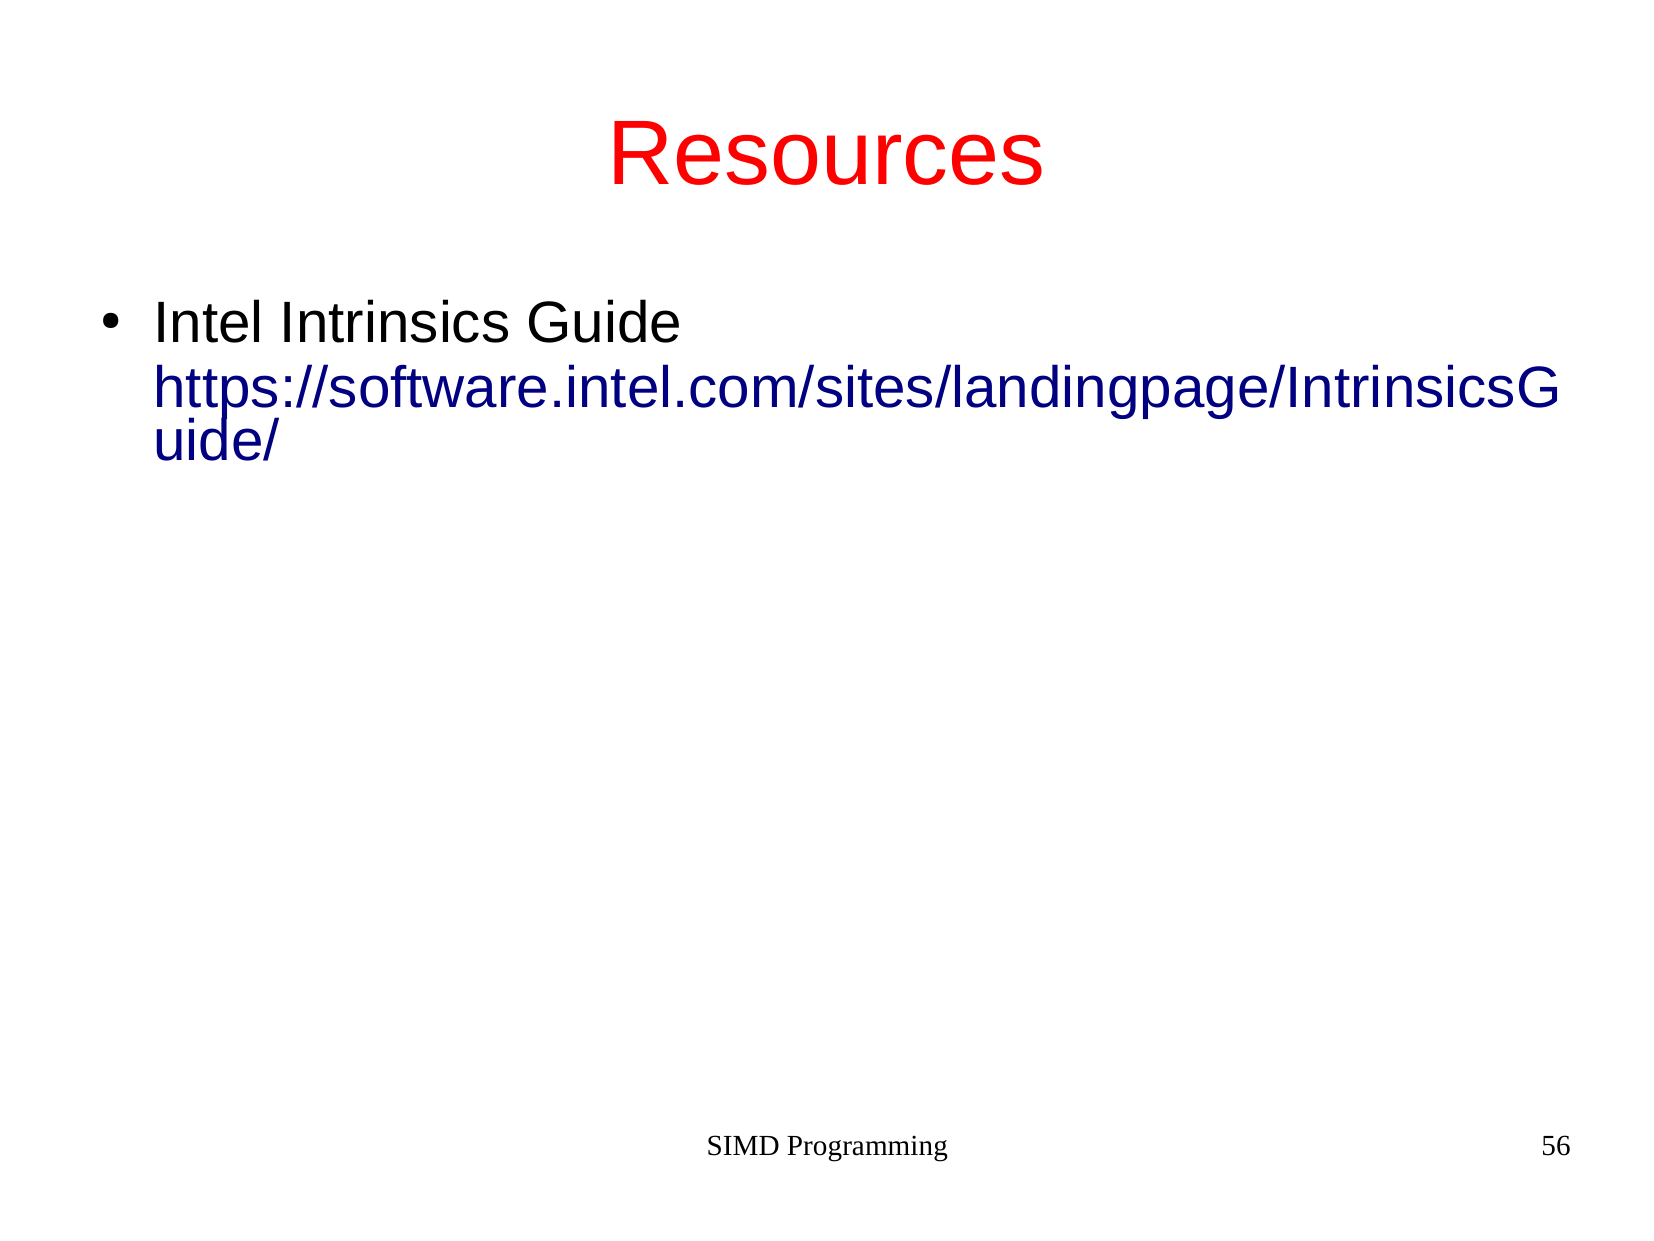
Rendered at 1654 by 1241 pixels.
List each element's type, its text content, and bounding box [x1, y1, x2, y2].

list Intel Intrinsics Guide https://software.intel.com/sites/landingpage/IntrinsicsGuide/ [82, 290, 1571, 1109]
title Resources [82, 49, 1571, 257]
